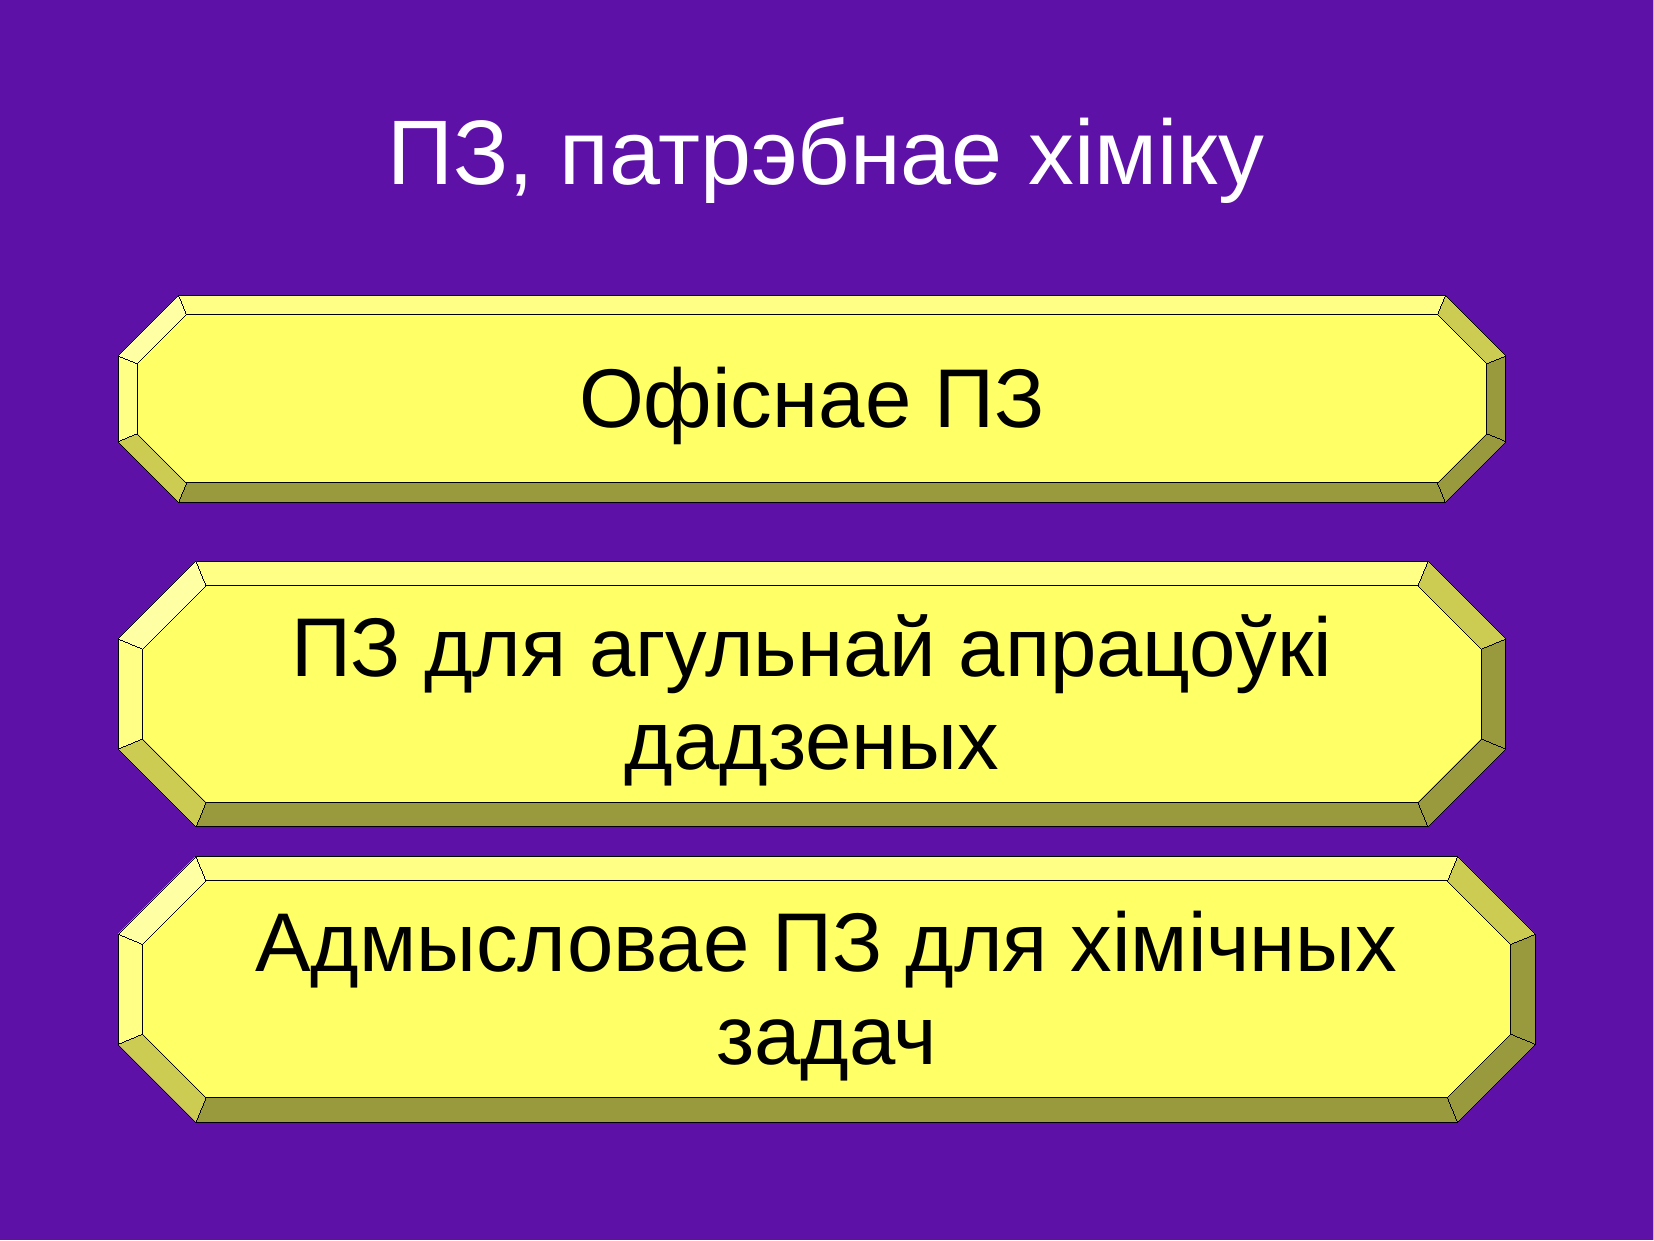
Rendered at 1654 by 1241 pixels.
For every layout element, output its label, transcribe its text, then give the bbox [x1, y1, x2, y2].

text_box ПЗ для агульнай апрацоўкі дадзеных [143, 586, 1481, 802]
title ПЗ, патрэбнае хіміку [82, 49, 1571, 257]
text_box Адмысловае ПЗ для хімічных задач [143, 881, 1510, 1097]
text_box Офіснае ПЗ [138, 315, 1486, 482]
